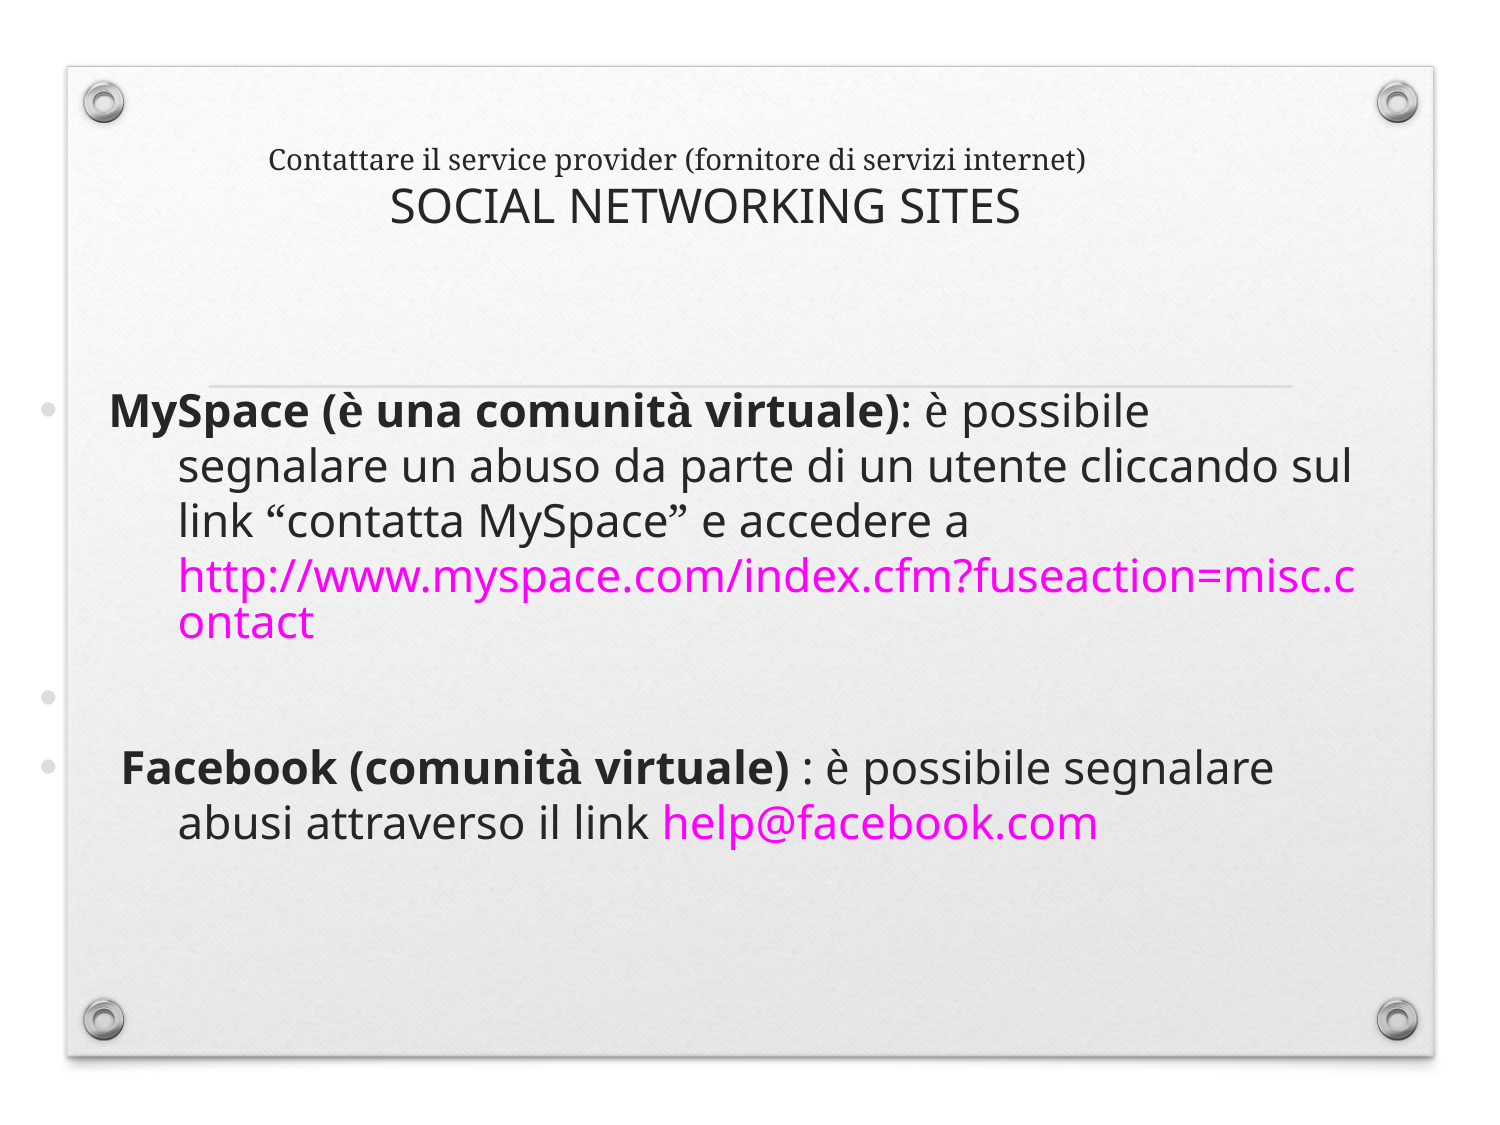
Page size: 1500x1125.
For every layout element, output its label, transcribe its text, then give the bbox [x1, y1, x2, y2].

list MySpace (è una comunità virtuale): è possibile segnalare un abuso da parte di un utente cliccando sul link “contatta MySpace” e accedere a http://www.myspace.com/index.cfm?fuseaction=misc.contact Facebook (comunità virtuale) : è possibile segnalare abusi attraverso il link help@facebook.com [17, 382, 1369, 1125]
title Contattare il service provider (fornitore di servizi internet) SOCIAL NETWORKING SITES [3, 113, 1352, 319]
